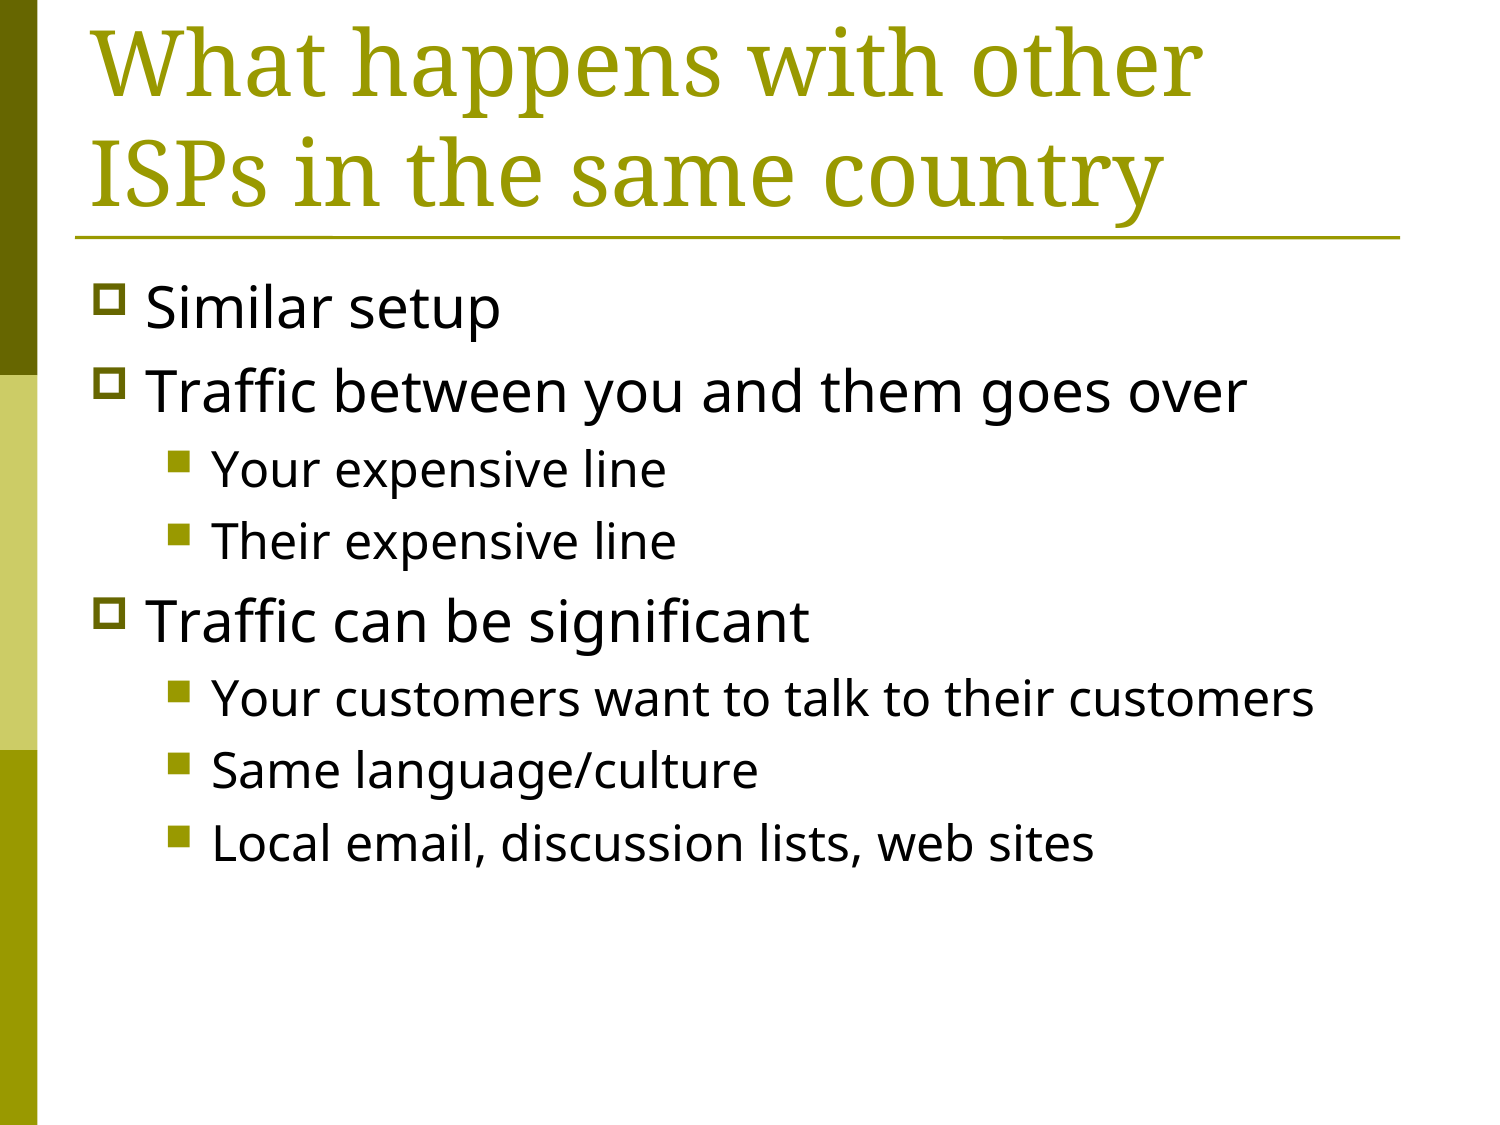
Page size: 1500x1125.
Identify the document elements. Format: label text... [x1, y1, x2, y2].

title What happens with other ISPs in the same country [75, 0, 1426, 233]
list Similar setup Traffic between you and them goes over Your expensive line Their expensive line Traffic can be significant Your customers want to talk to their customers Same language/culture Local email, discussion lists, web sites [75, 262, 1426, 1006]
